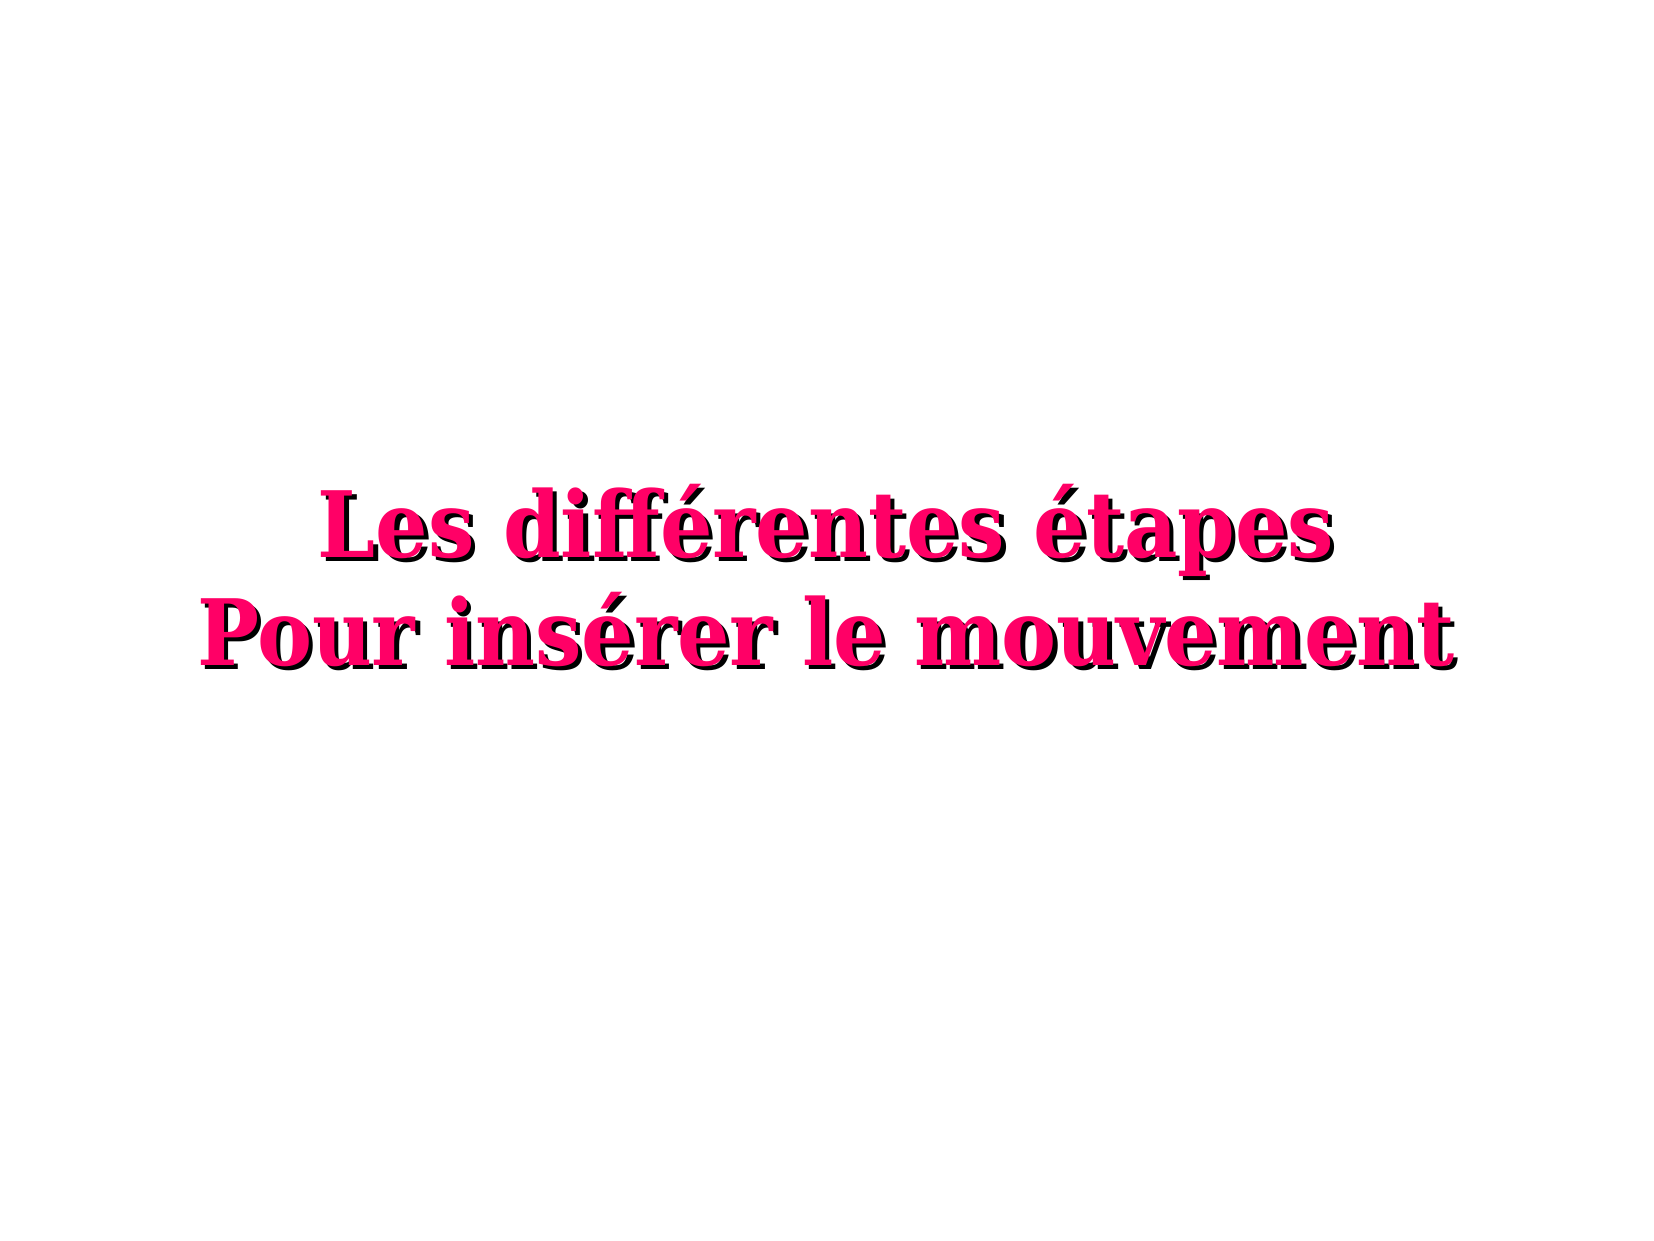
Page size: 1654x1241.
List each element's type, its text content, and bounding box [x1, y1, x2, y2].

subtitle Les différentes étapes Pour insérer le mouvement [82, 49, 1571, 1109]
